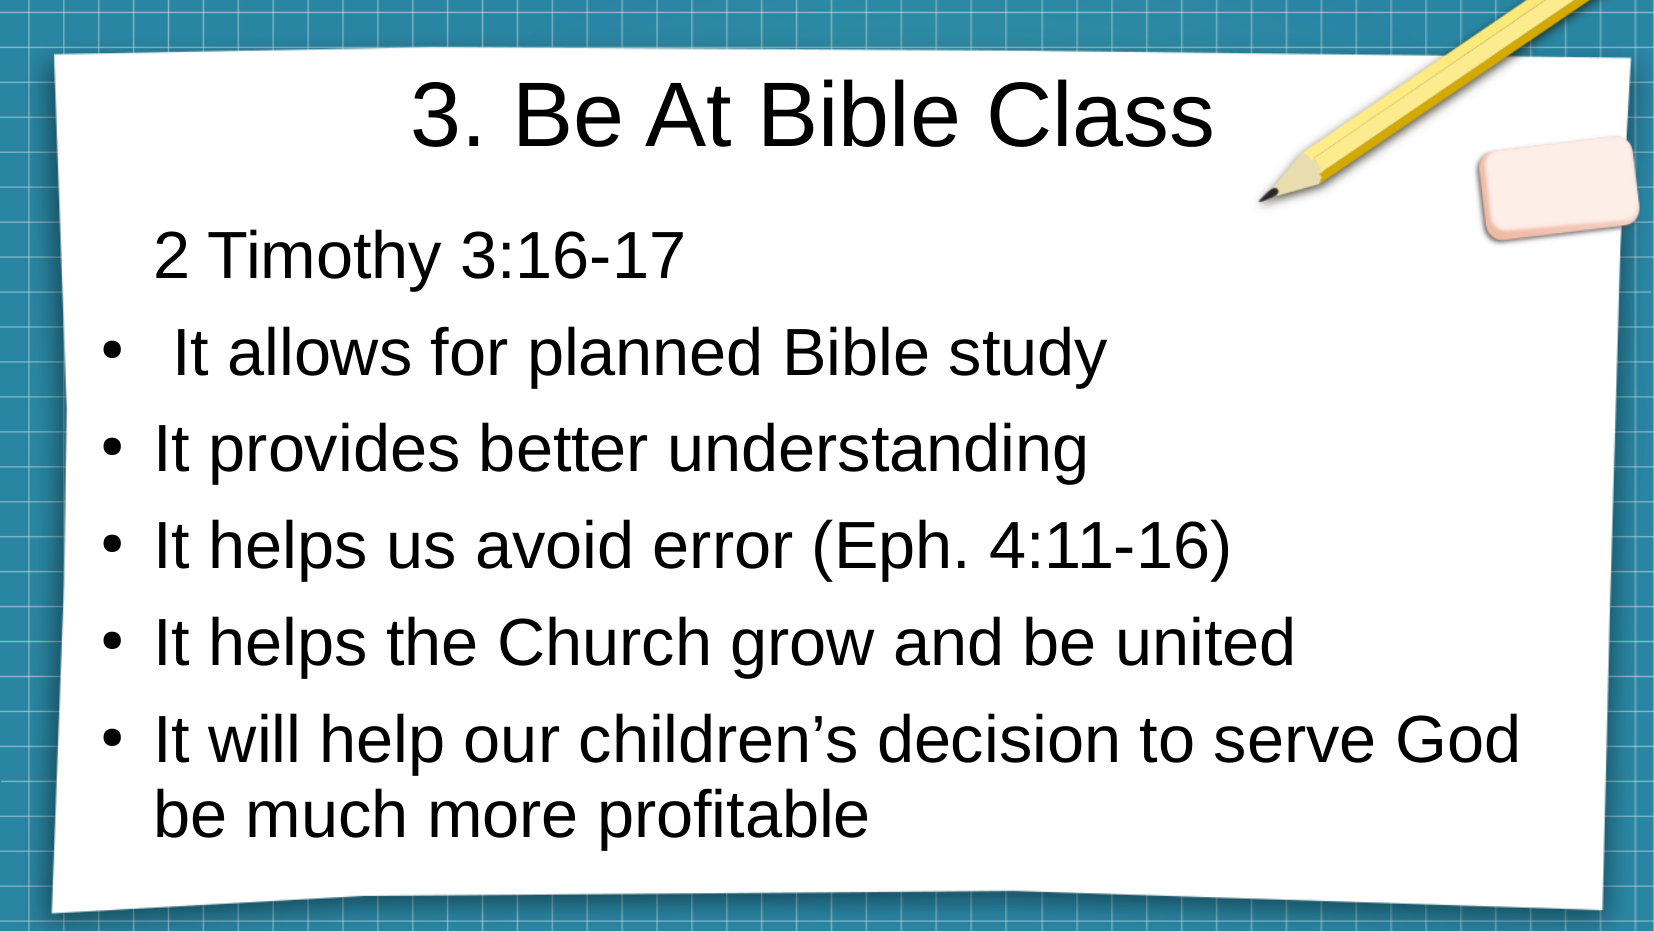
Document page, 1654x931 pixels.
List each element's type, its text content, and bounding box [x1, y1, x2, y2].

list 2 Timothy 3:16-17 It allows for planned Bible study It provides better understanding It helps us avoid error (Eph. 4:11-16) It helps the Church grow and be united It will help our children’s decision to serve God be much more profitable [82, 217, 1613, 901]
picture [0, 0, 1654, 931]
title 3. Be At Bible Class [82, 37, 1571, 193]
